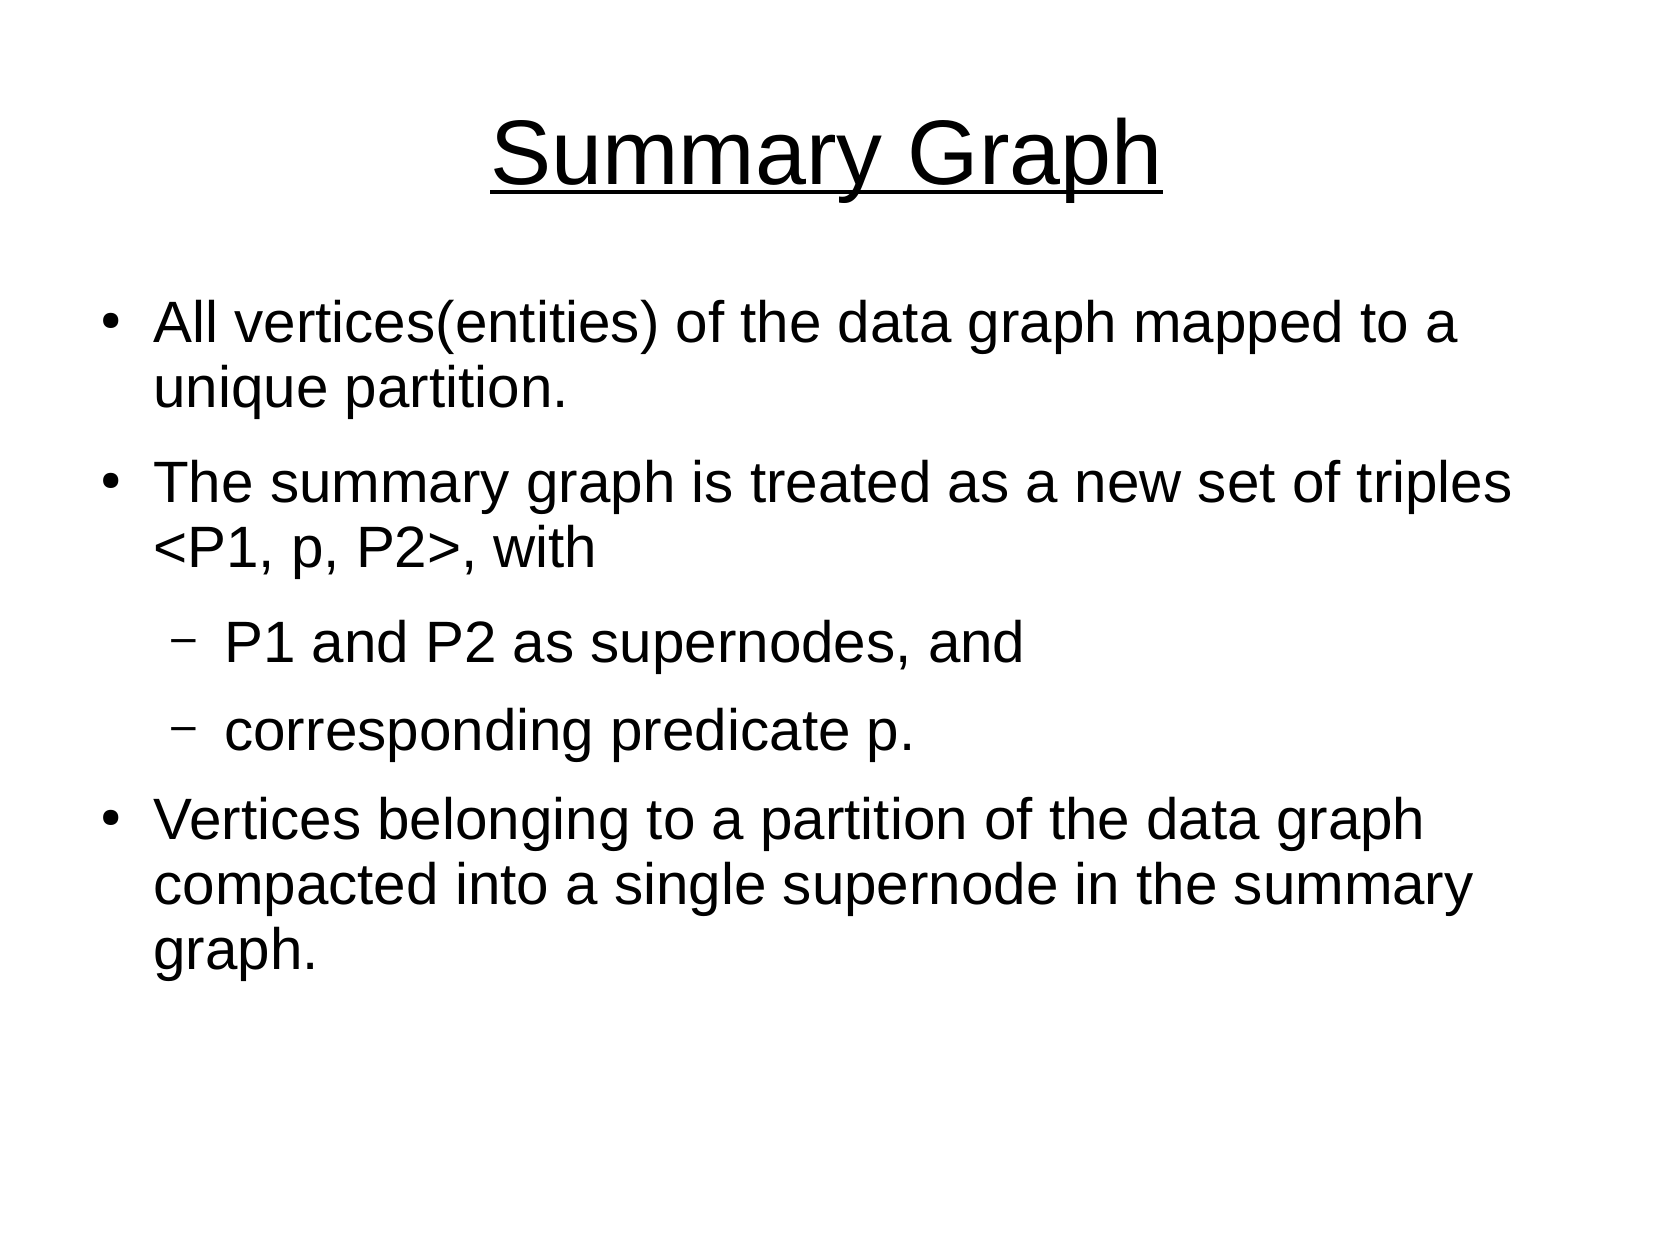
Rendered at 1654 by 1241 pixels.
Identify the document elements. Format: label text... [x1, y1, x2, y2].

list All vertices(entities) of the data graph mapped to a unique partition. The summary graph is treated as a new set of triples <P1, p, P2>, with P1 and P2 as supernodes, and corresponding predicate p. Vertices belonging to a partition of the data graph compacted into a single supernode in the summary graph. [82, 290, 1571, 1010]
title Summary Graph [82, 49, 1571, 257]
